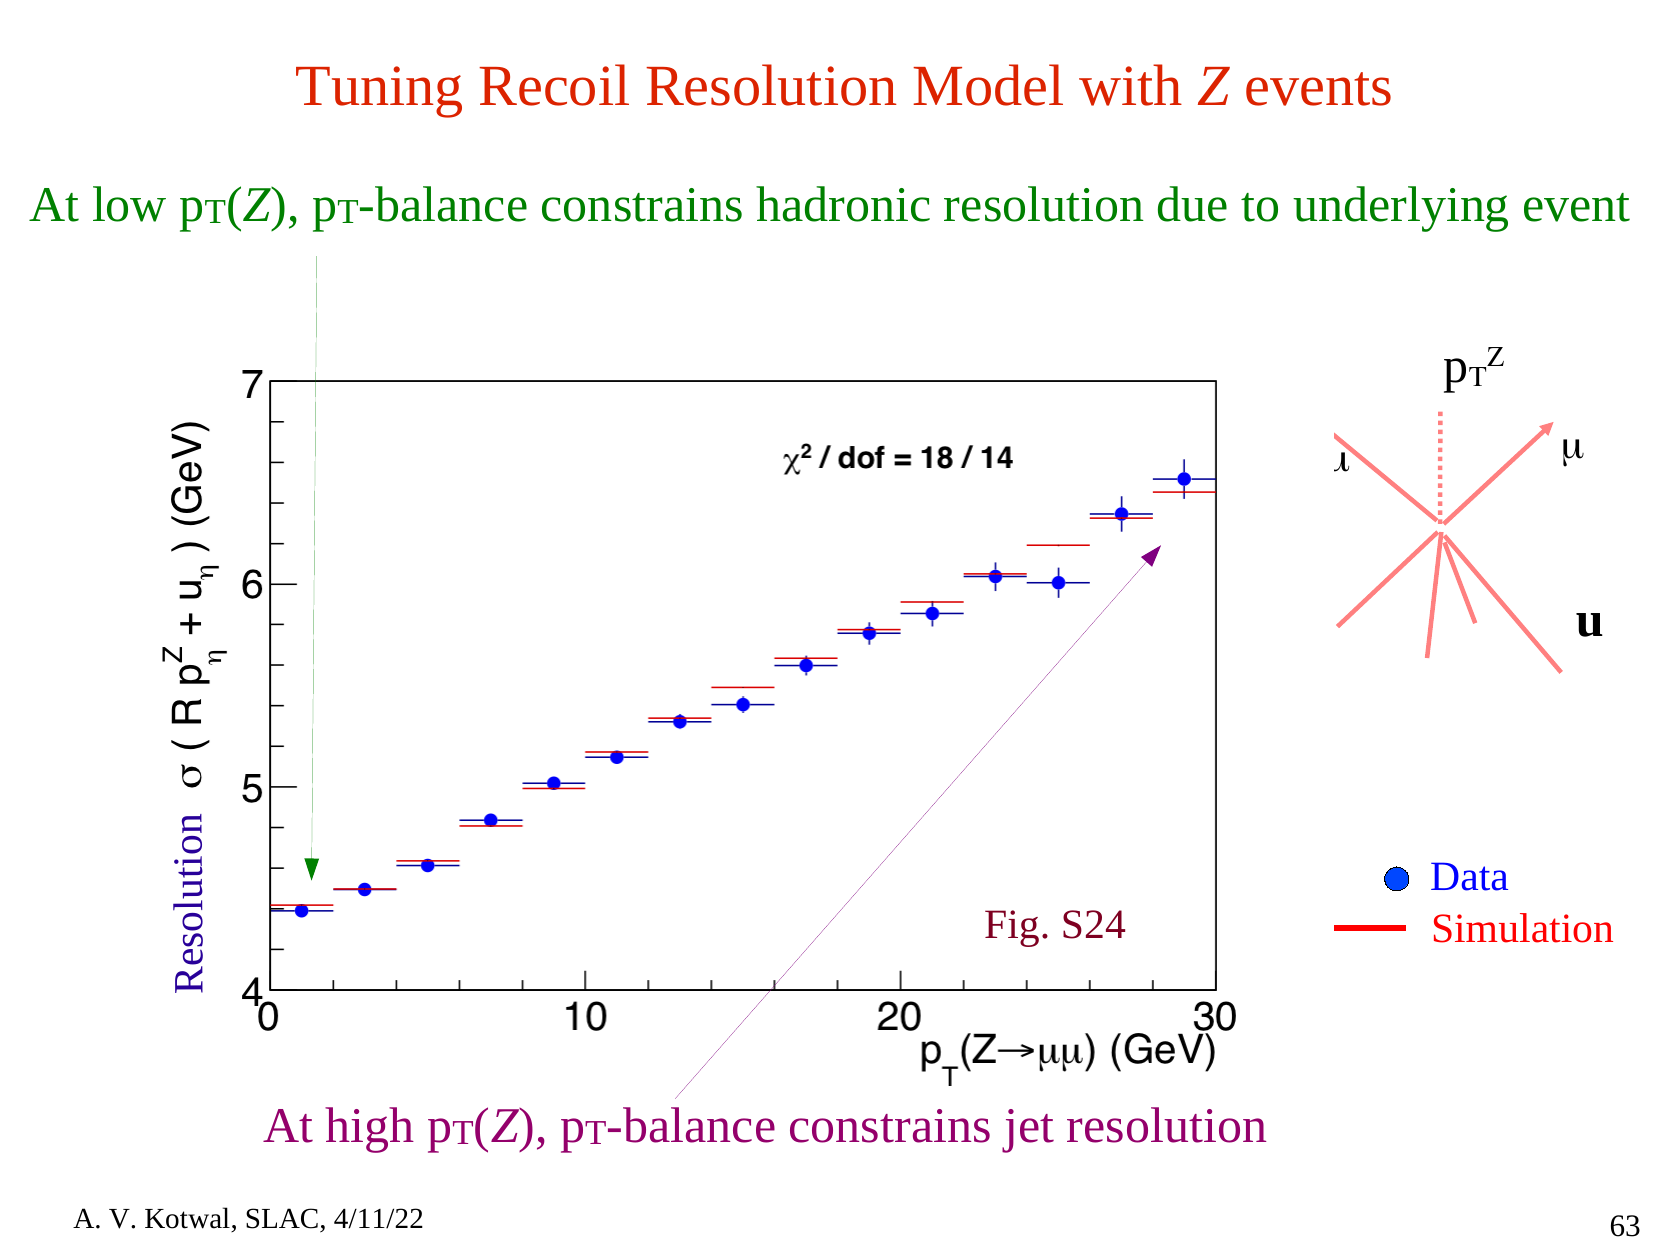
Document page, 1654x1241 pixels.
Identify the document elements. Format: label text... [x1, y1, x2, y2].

title Tuning Recoil Resolution Model with Z events [103, 32, 1586, 139]
text_box [1384, 866, 1409, 891]
picture [152, 302, 1334, 1103]
text_box Fig. S24 [984, 900, 1126, 948]
text_box Simulation [1431, 904, 1654, 972]
text_box μ [1334, 438, 1369, 531]
text_box Resolution [163, 770, 225, 995]
text_box Data [1430, 853, 1540, 920]
text_box At high pT(Z), pT-balance constrains jet resolution [263, 1103, 1279, 1229]
text_box u [1575, 592, 1623, 705]
text_box μ [1560, 425, 1604, 518]
text_box pTZ [1443, 338, 1496, 431]
text_box At low pT(Z), pT-balance constrains hadronic resolution due to underlying event [29, 176, 1654, 299]
